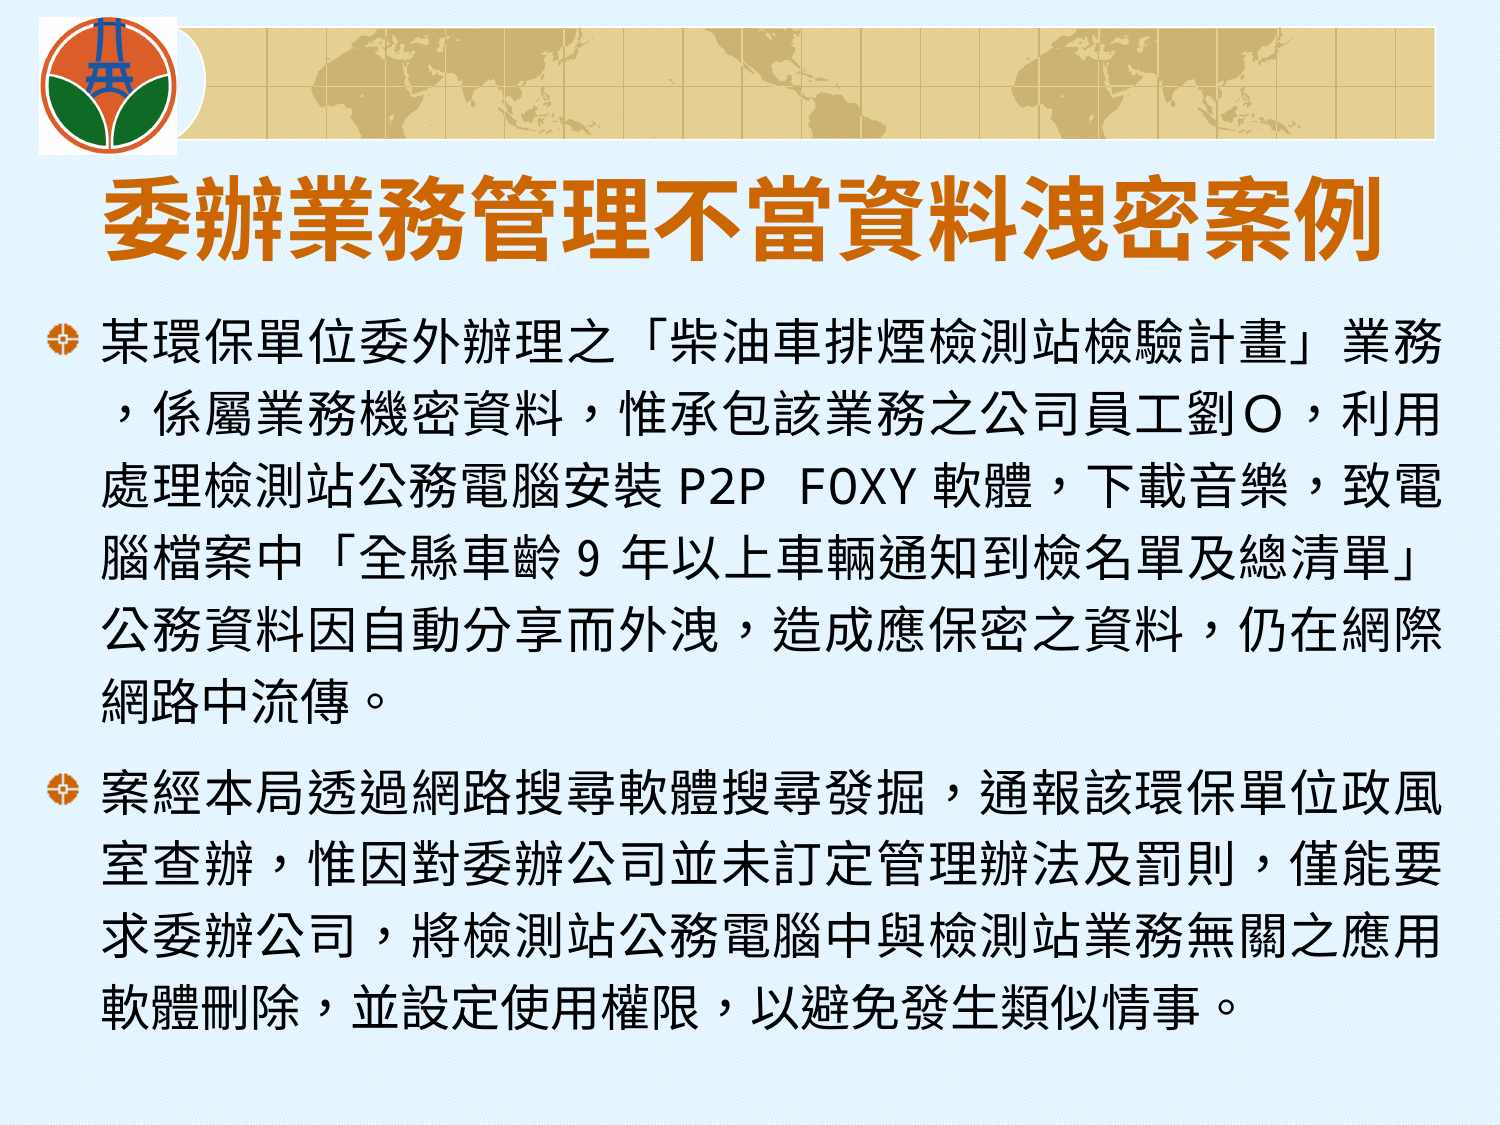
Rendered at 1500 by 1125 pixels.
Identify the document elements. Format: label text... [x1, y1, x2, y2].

list 某環保單位委外辦理之「柴油車排煙檢測站檢驗計畫」業務，係屬業務機密資料，惟承包該業務之公司員工劉Ｏ，利用處理檢測站公務電腦安裝P2P FOXY軟體，下載音樂，致電腦檔案中「全縣車齡9年以上車輛通知到檢名單及總清單」公務資料因自動分享而外洩，造成應保密之資料，仍在網際網路中流傳。 案經本局透過網路搜尋軟體搜尋發掘，通報該環保單位政風室查辦，惟因對委辦公司並未訂定管理辦法及罰則，僅能要求委辦公司，將檢測站公務電腦中與檢測站業務無關之應用軟體刪除，並設定使用權限，以避免發生類似情事。 [29, 290, 1459, 1094]
title 委辦業務管理不當資料洩密案例 [76, 137, 1412, 290]
picture [0, 0, 1500, 1125]
